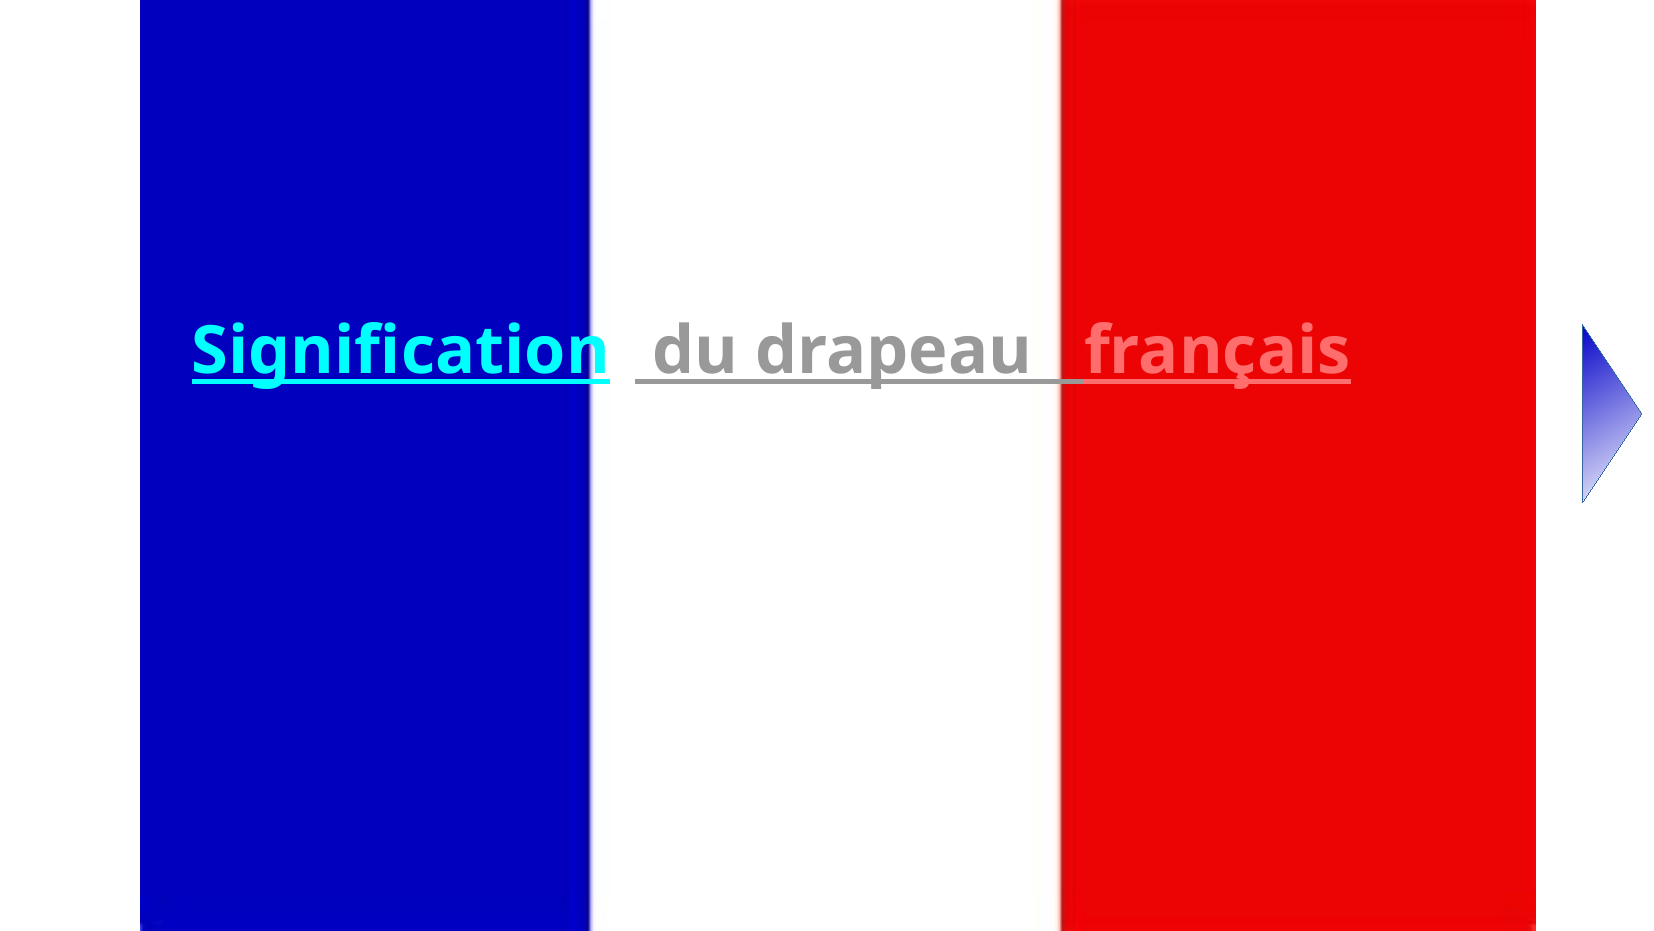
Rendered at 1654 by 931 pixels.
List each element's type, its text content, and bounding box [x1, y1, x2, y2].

text_box [1582, 324, 1642, 503]
text_box Signification du drapeau français [177, 295, 1484, 497]
picture [140, 0, 1536, 931]
